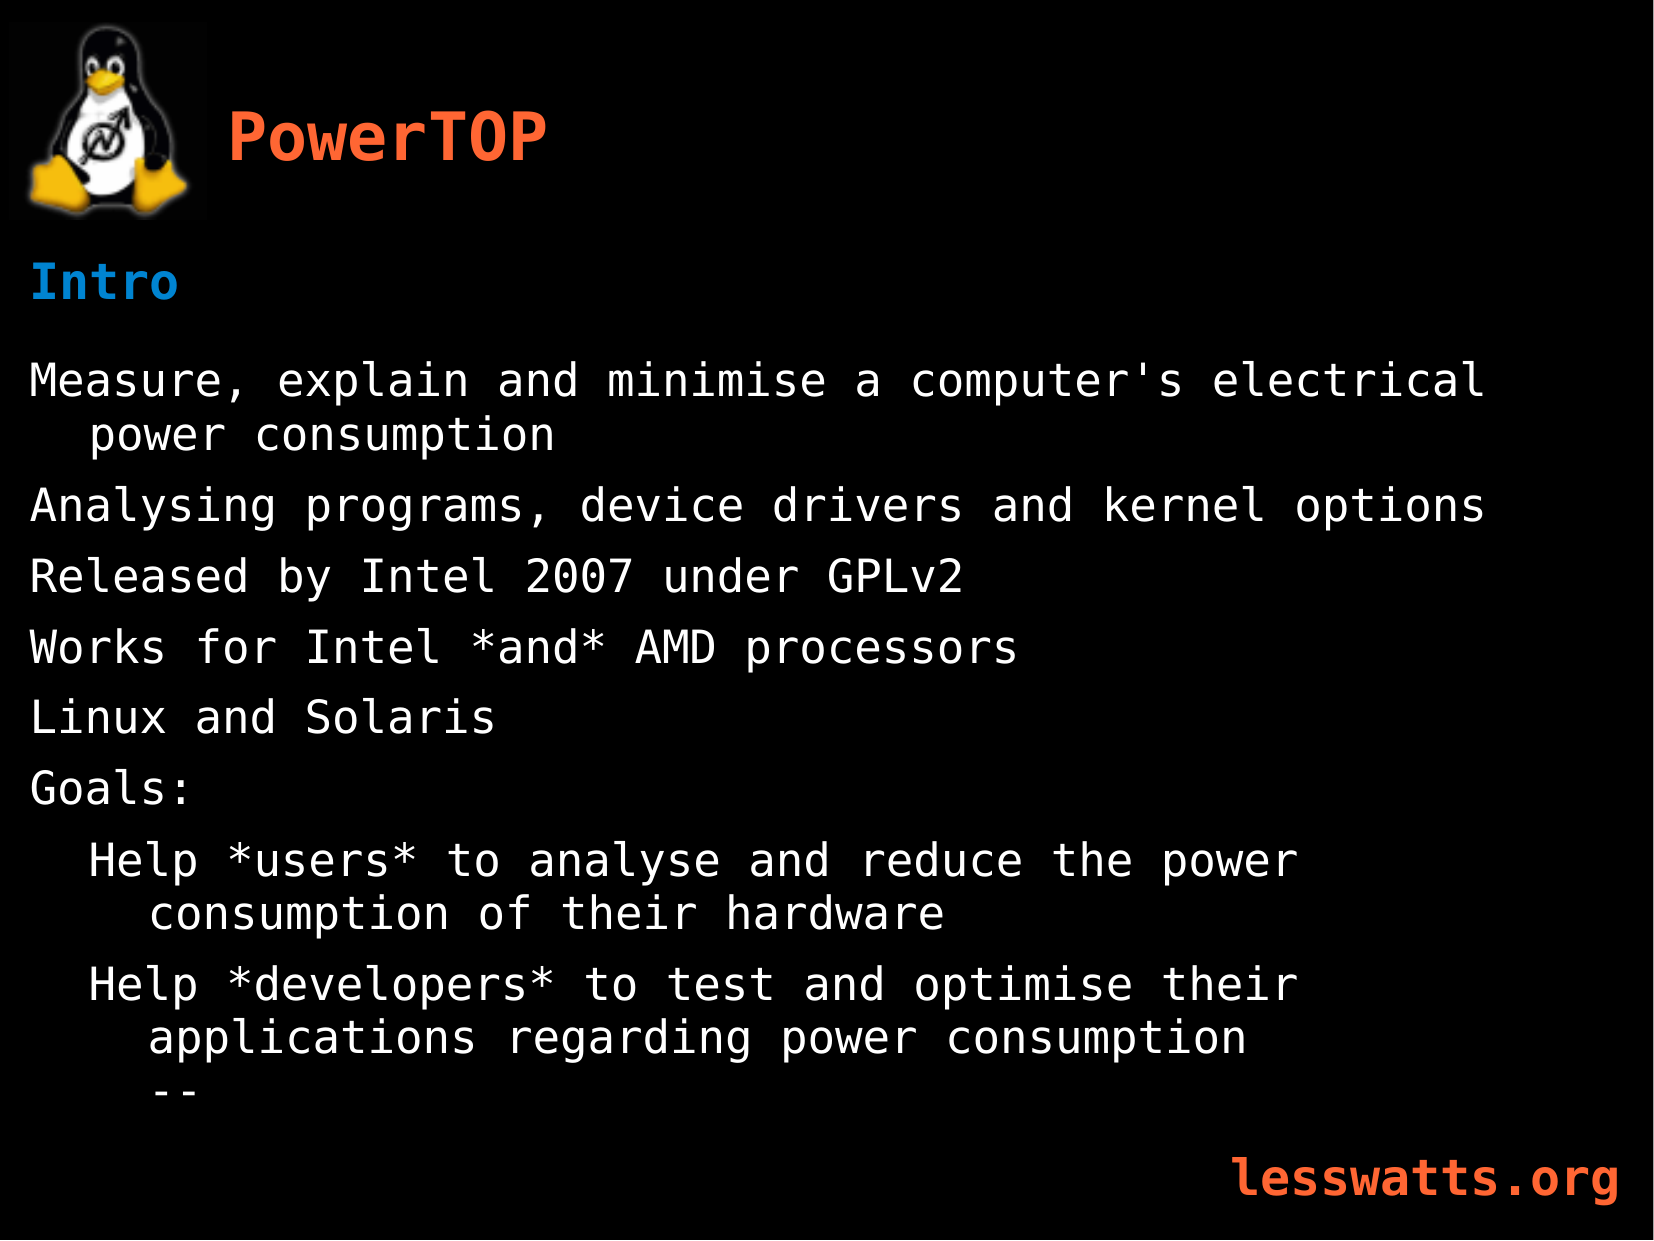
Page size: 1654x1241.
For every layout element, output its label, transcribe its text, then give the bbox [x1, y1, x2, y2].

title Intro [29, 249, 1625, 315]
picture [9, 22, 207, 220]
list Measure, explain and minimise a computer's electrical power consumption Analysing programs, device drivers and kernel options Released by Intel 2007 under GPLv2 Works for Intel *and* AMD processors Linux and Solaris Goals: Help *users* to analyse and reduce the power consumption of their hardware Help *developers* to test and optimise their applications regarding power consumption -- [29, 354, 1571, 1118]
